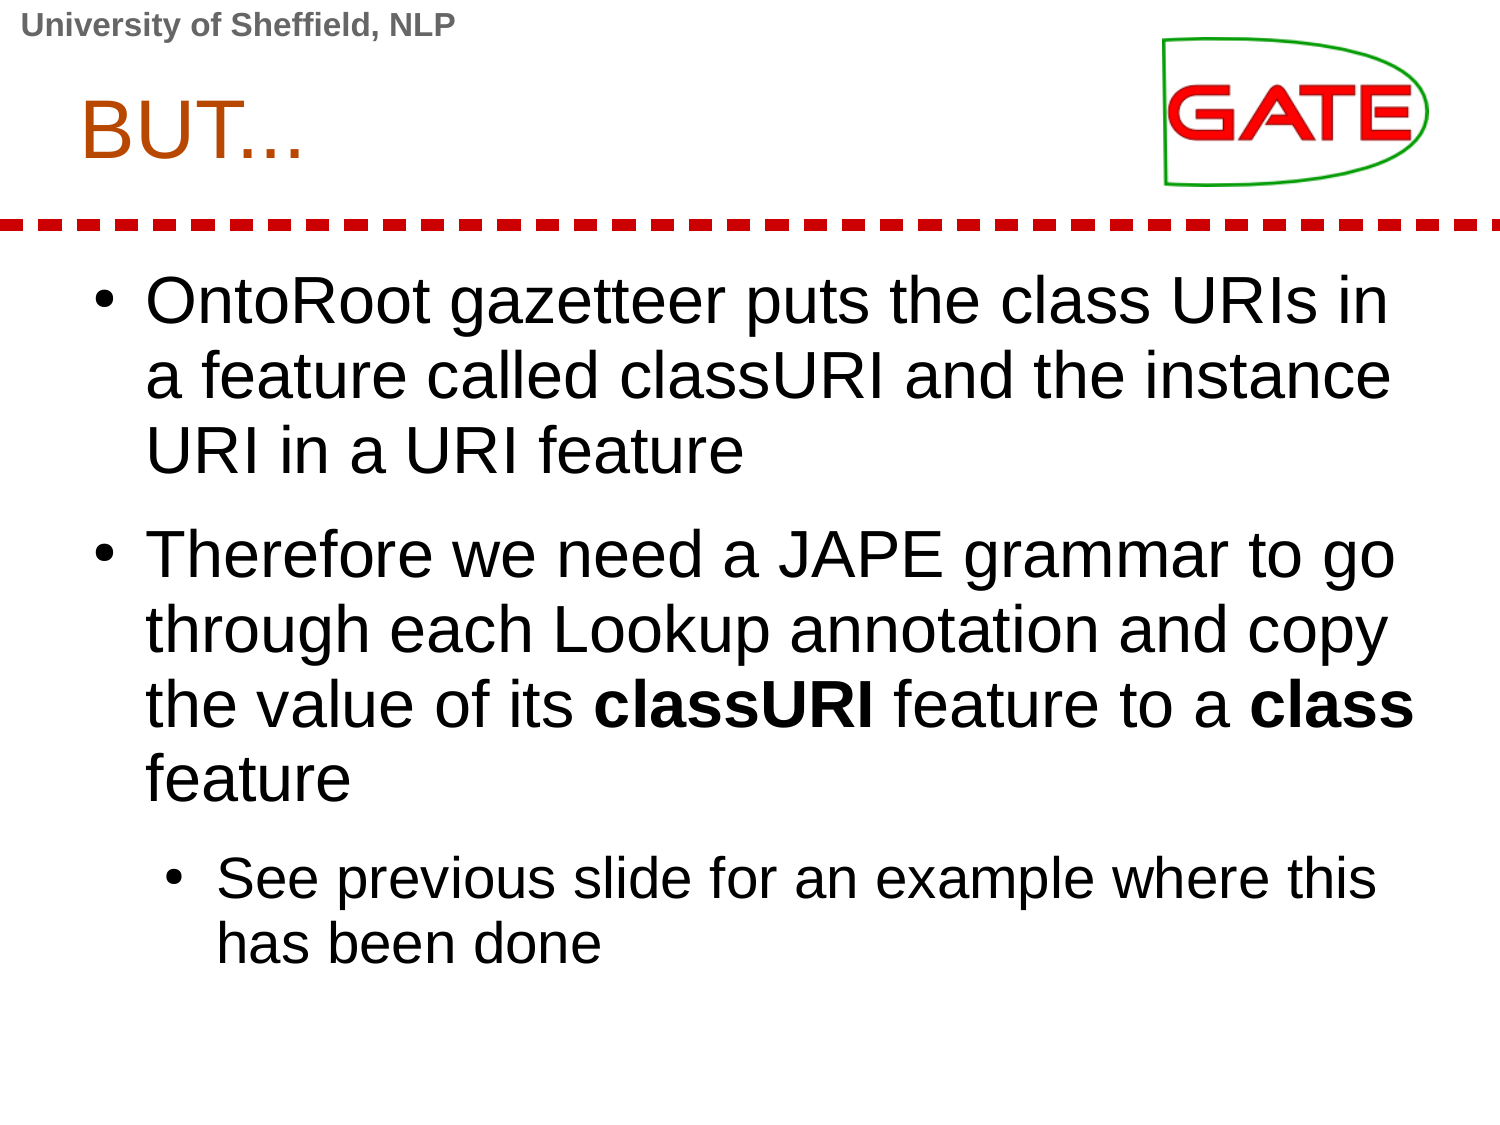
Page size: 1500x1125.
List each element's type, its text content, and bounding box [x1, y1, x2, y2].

picture [1162, 37, 1429, 187]
list OntoRoot gazetteer puts the class URIs in a feature called classURI and the instance URI in a URI feature Therefore we need a JAPE grammar to go through each Lookup annotation and copy the value of its classURI feature to a class feature See previous slide for an example where this has been done [75, 263, 1425, 1006]
title BUT... [79, 62, 1149, 197]
